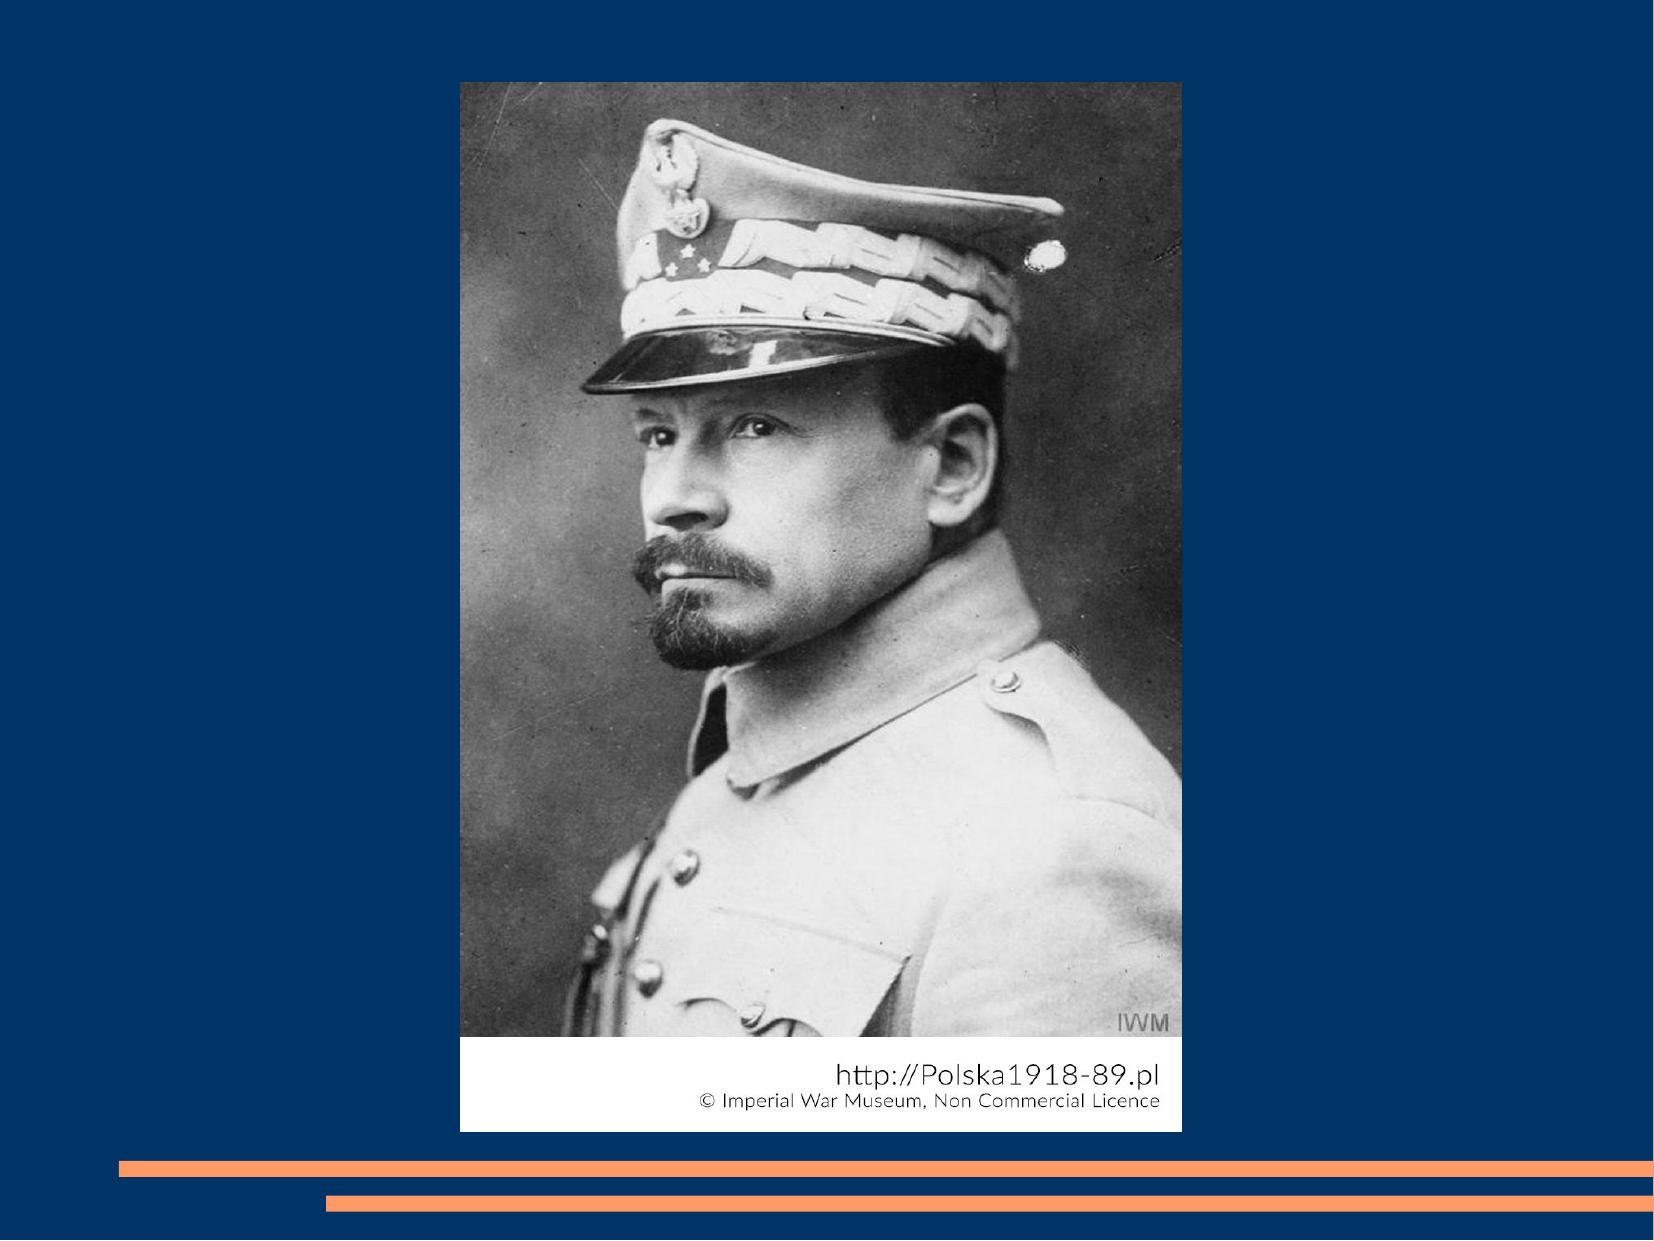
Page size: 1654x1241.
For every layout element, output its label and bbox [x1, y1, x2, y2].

picture [460, 82, 1182, 1132]
